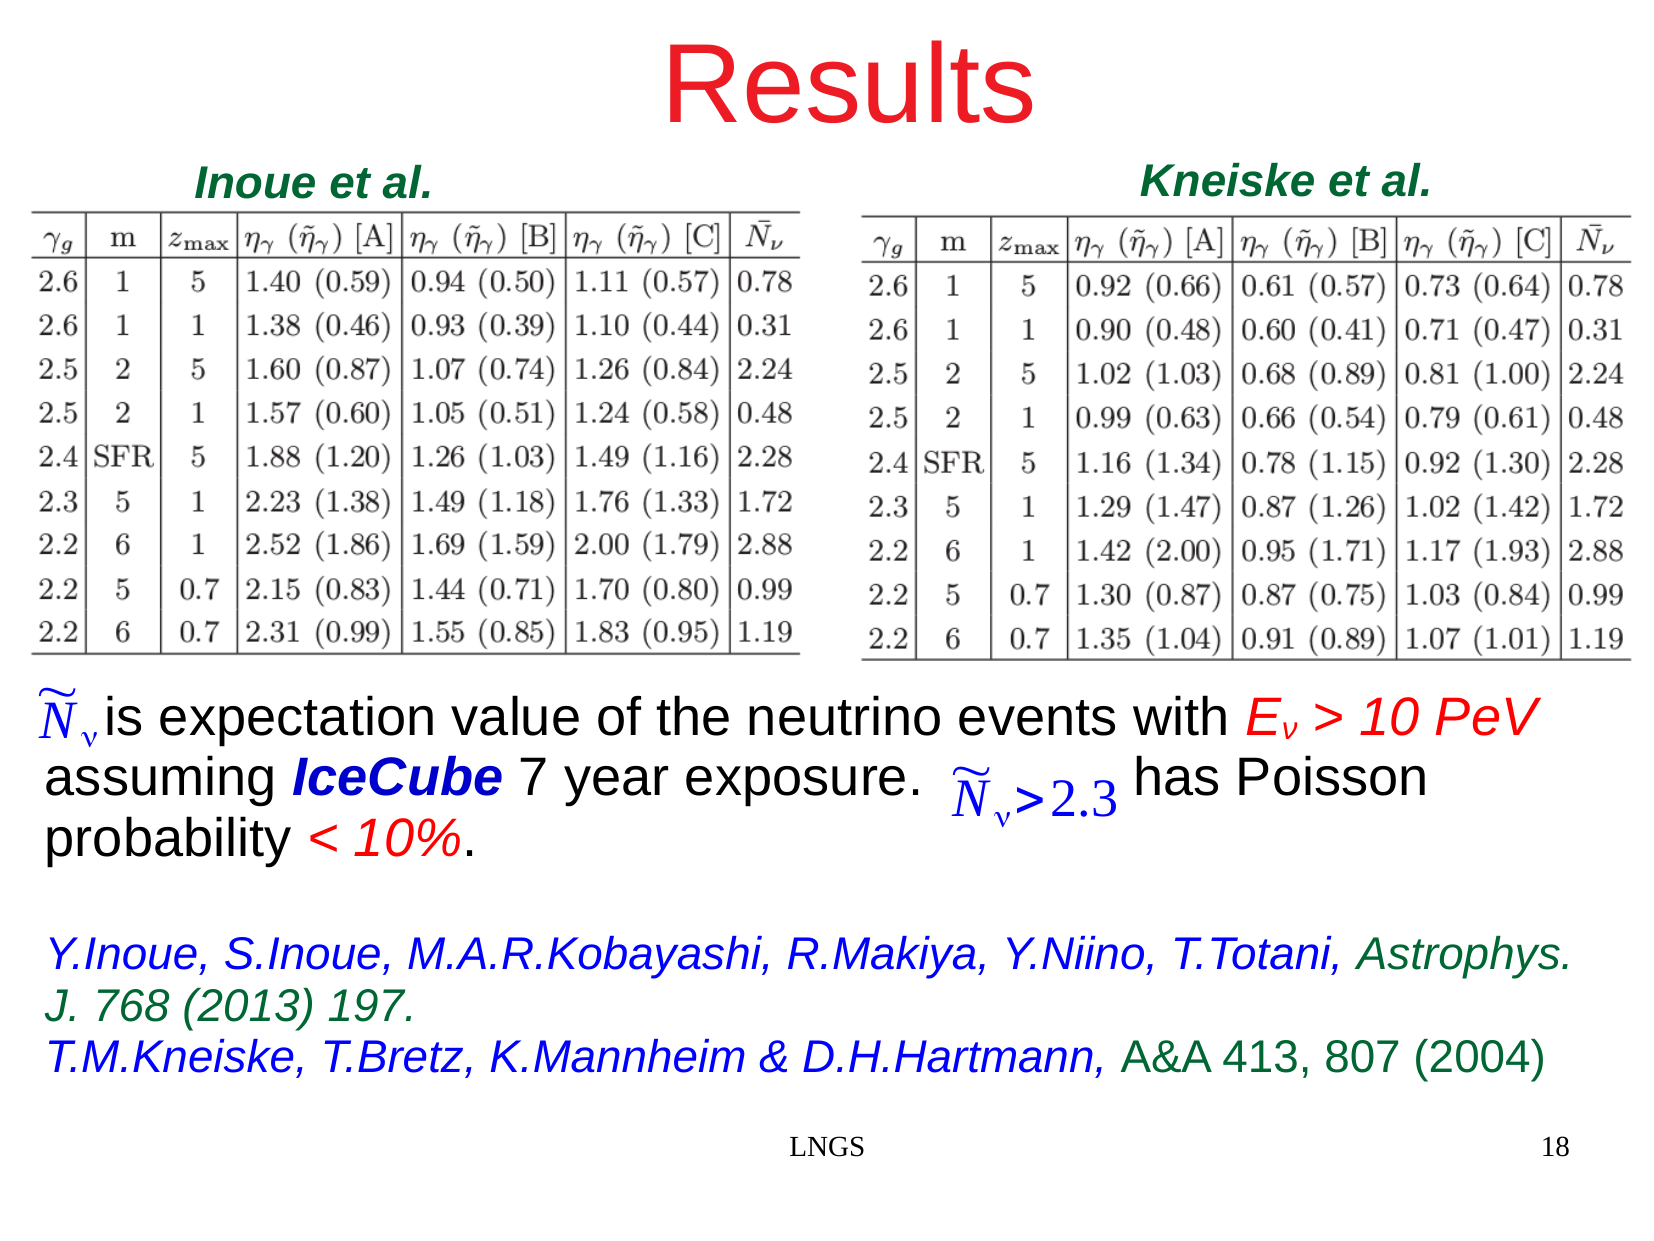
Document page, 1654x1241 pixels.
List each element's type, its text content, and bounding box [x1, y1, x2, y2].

chart [939, 764, 1125, 830]
picture [25, 205, 810, 660]
text_box Kneiske et al. [1124, 147, 1470, 214]
text_box Inoue et al. [179, 149, 465, 228]
picture [855, 209, 1646, 667]
title Results [122, 17, 1575, 150]
text_box is expectation value of the neutrino events with Eν > 10 PeV assuming IceCube 7 year exposure. has Poisson probability < 10%. Y.Inoue, S.Inoue, M.A.R.Kobayashi, R.Makiya, Y.Niino, T.Totani, Astrophys. J. 768 (2013) 197. T.M.Kneiske, T.Bretz, K.Mannheim & D.H.Hartmann, A&A 413, 807 (2004) [29, 678, 1635, 1241]
